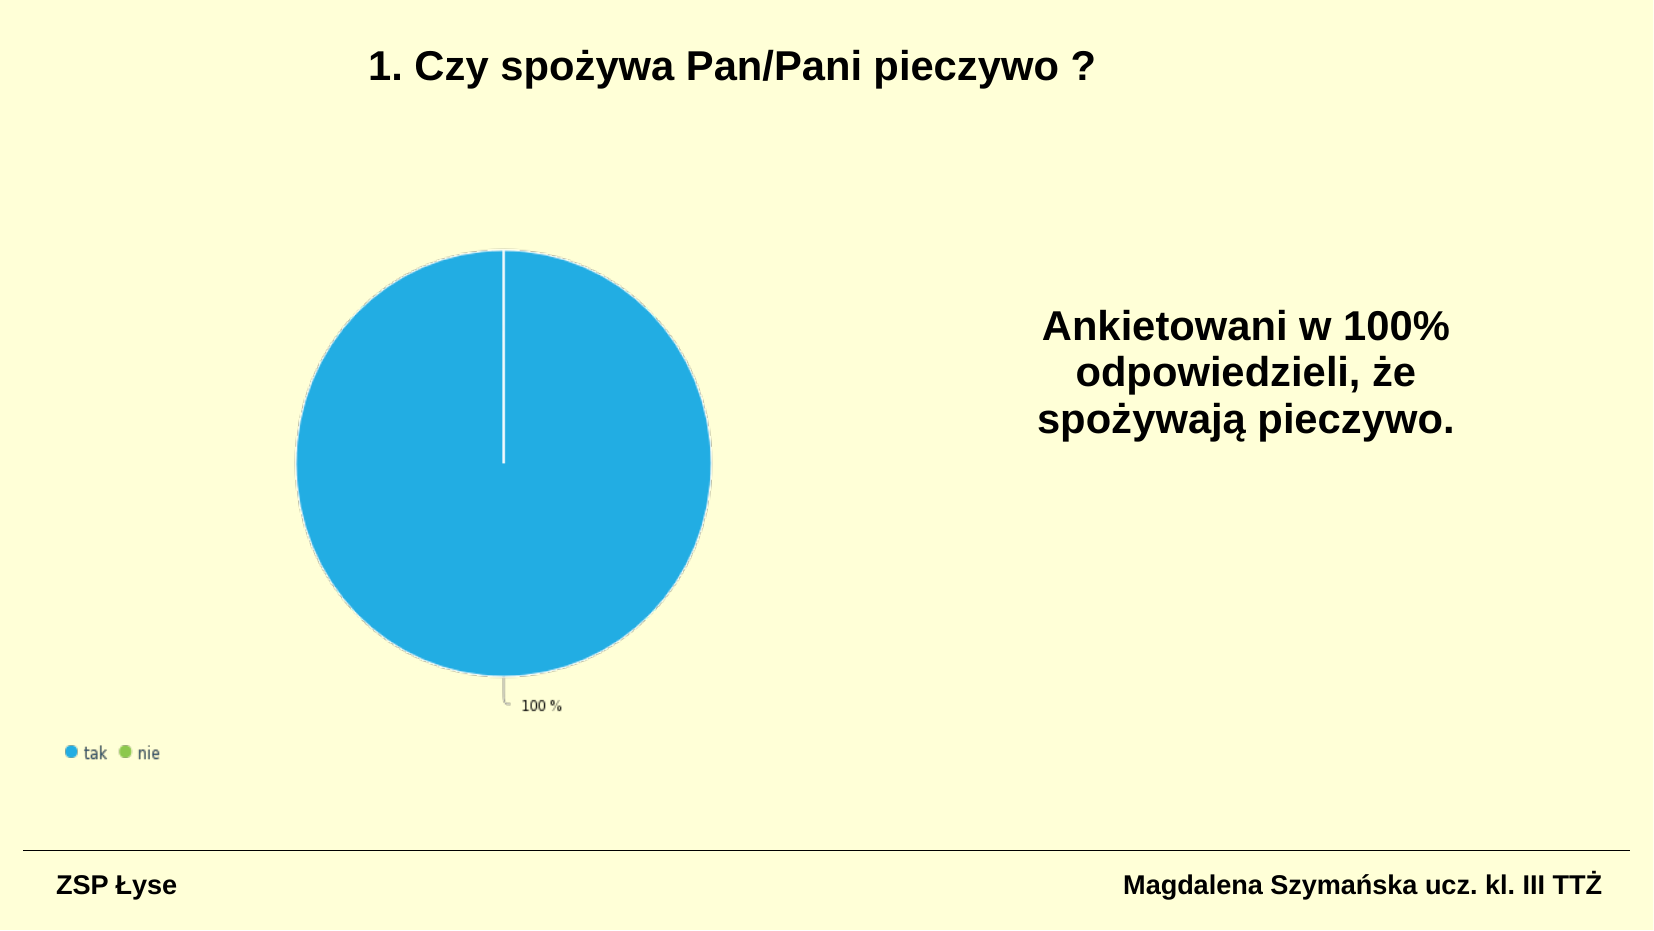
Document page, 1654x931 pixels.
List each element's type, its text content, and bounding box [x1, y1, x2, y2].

picture [36, 200, 969, 780]
text_box Ankietowani w 100% odpowiedzieli, że spożywają pieczywo. [968, 295, 1524, 450]
text_box 1. Czy spożywa Pan/Pani pieczywo ? [342, 35, 1123, 144]
text_box ZSP Łyse Magdalena Szymańska ucz. kl. III TTŻ [41, 862, 1619, 920]
